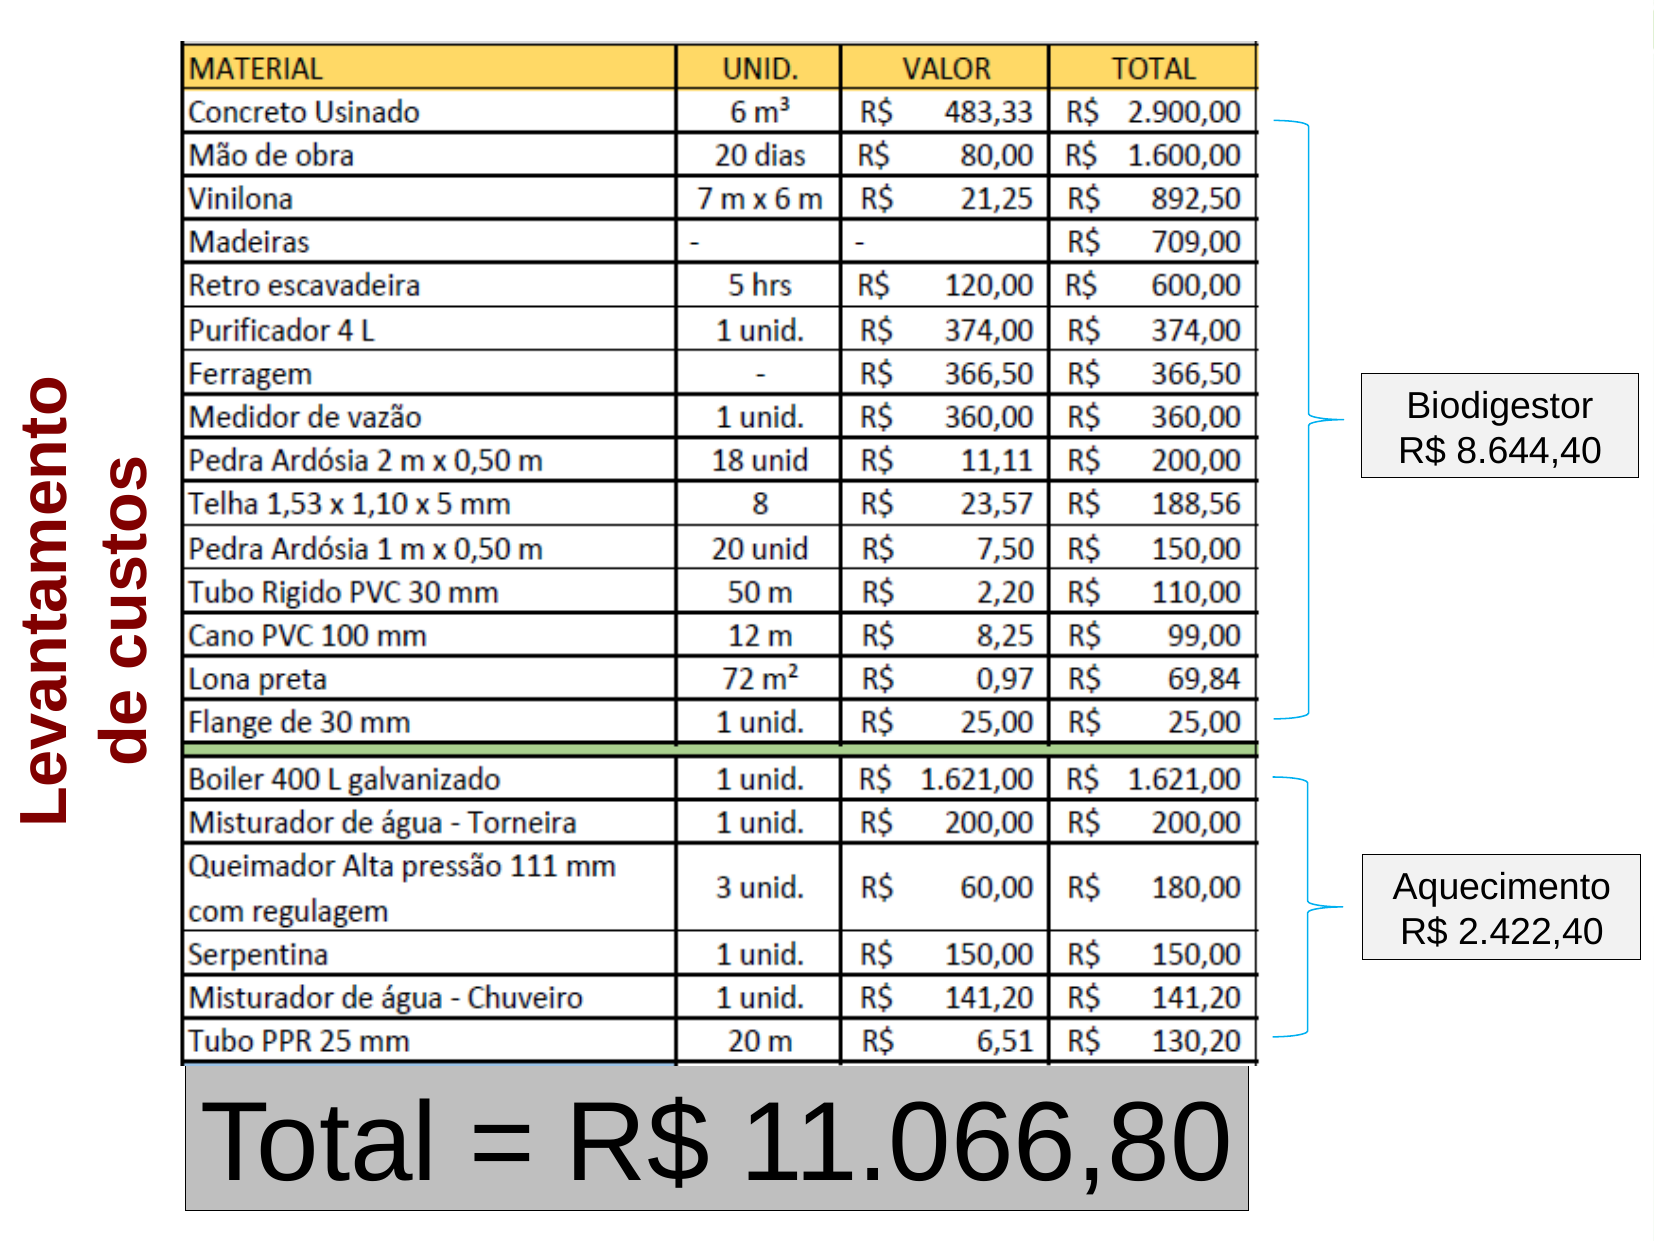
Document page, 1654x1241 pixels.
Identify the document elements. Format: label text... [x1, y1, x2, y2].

picture [179, 41, 1261, 1066]
text_box Levantamento de custos [0, 355, 174, 885]
text_box Biodigestor R$ 8.644,40 [1361, 373, 1639, 478]
text_box [0, 0, 1654, 1241]
text_box Total = R$ 11.066,80 [185, 1066, 1249, 1211]
text_box Aquecimento R$ 2.422,40 [1362, 854, 1641, 960]
